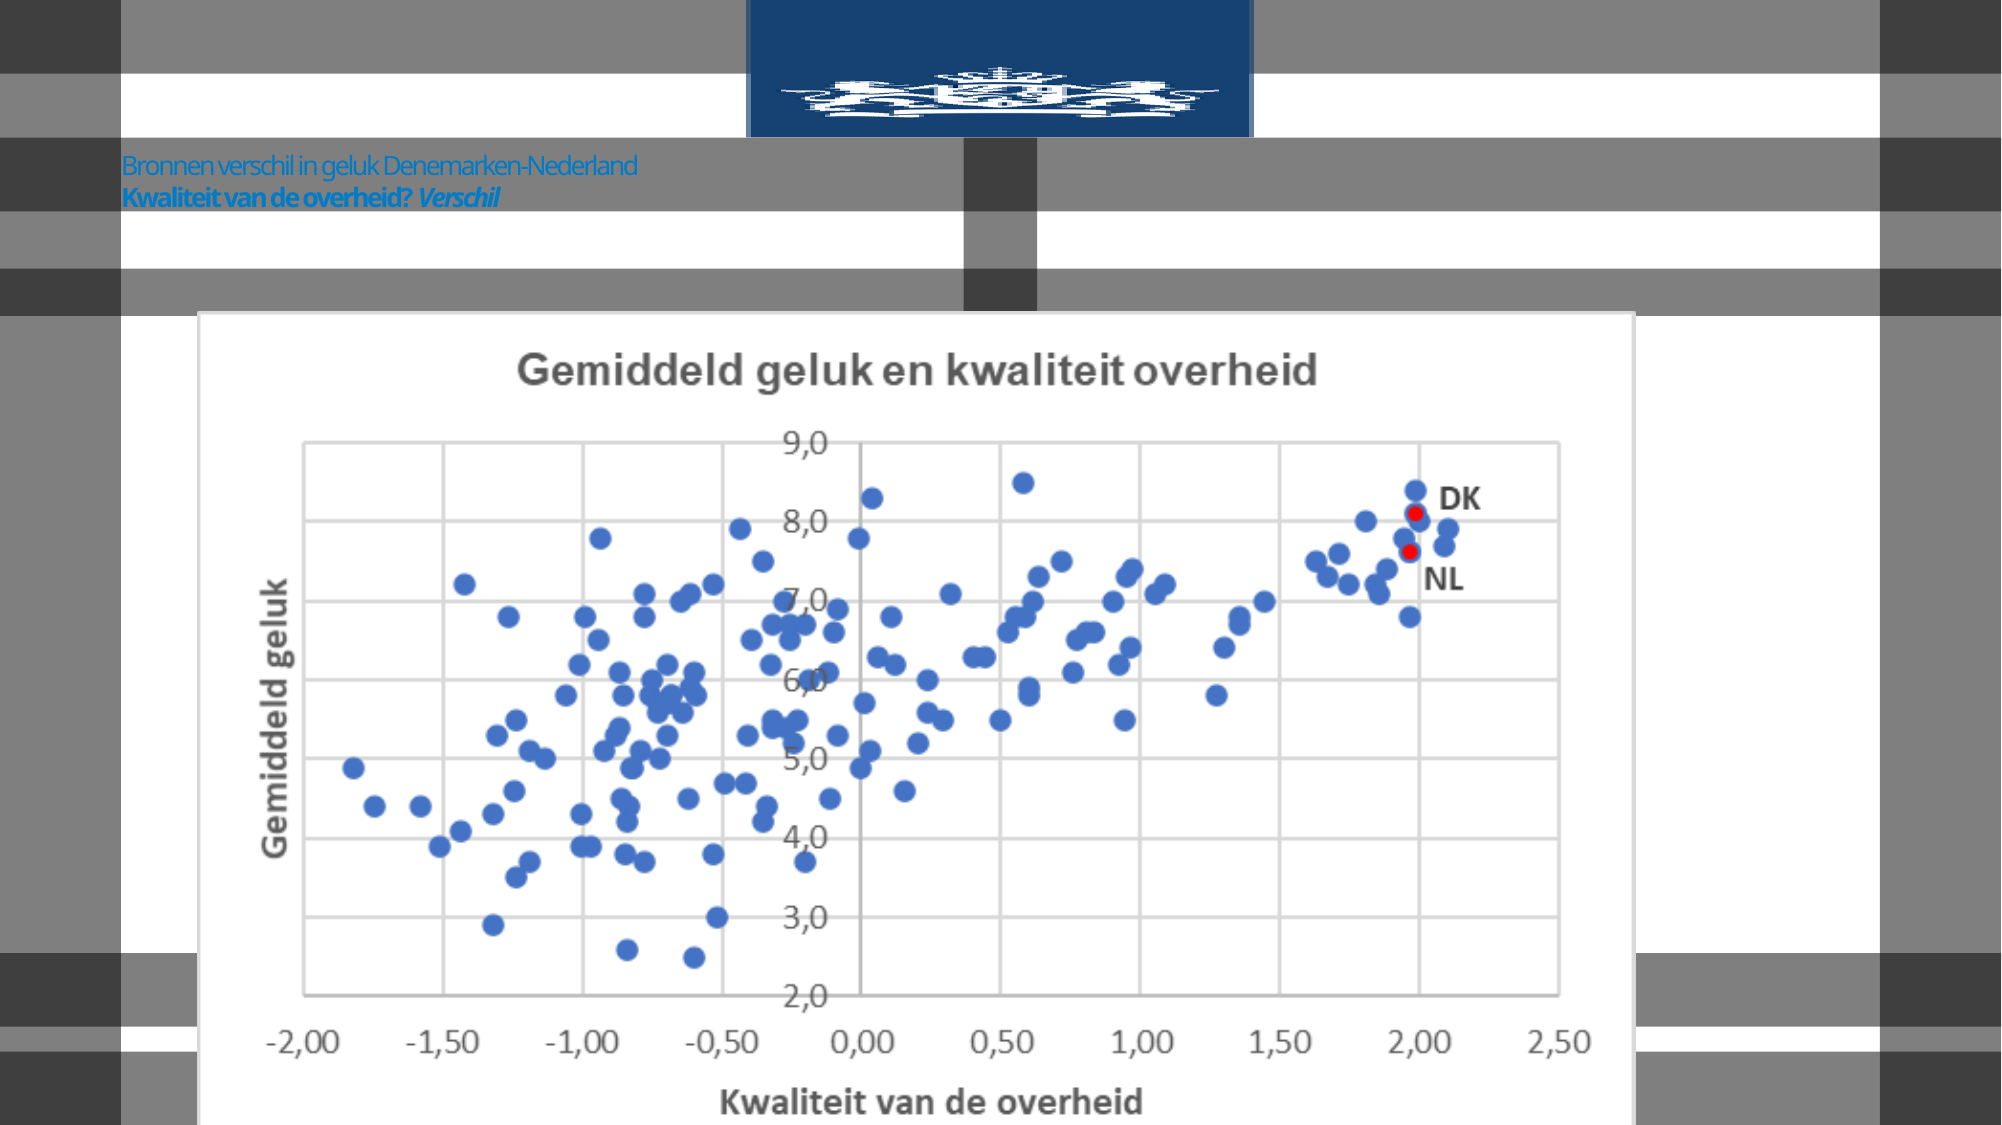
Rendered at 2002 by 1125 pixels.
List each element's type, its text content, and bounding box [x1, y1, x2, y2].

title Bronnen verschil in geluk Denemarken-Nederland Kwaliteit van de overheid? Verschil [121, 149, 1880, 215]
picture [197, 311, 1636, 1125]
